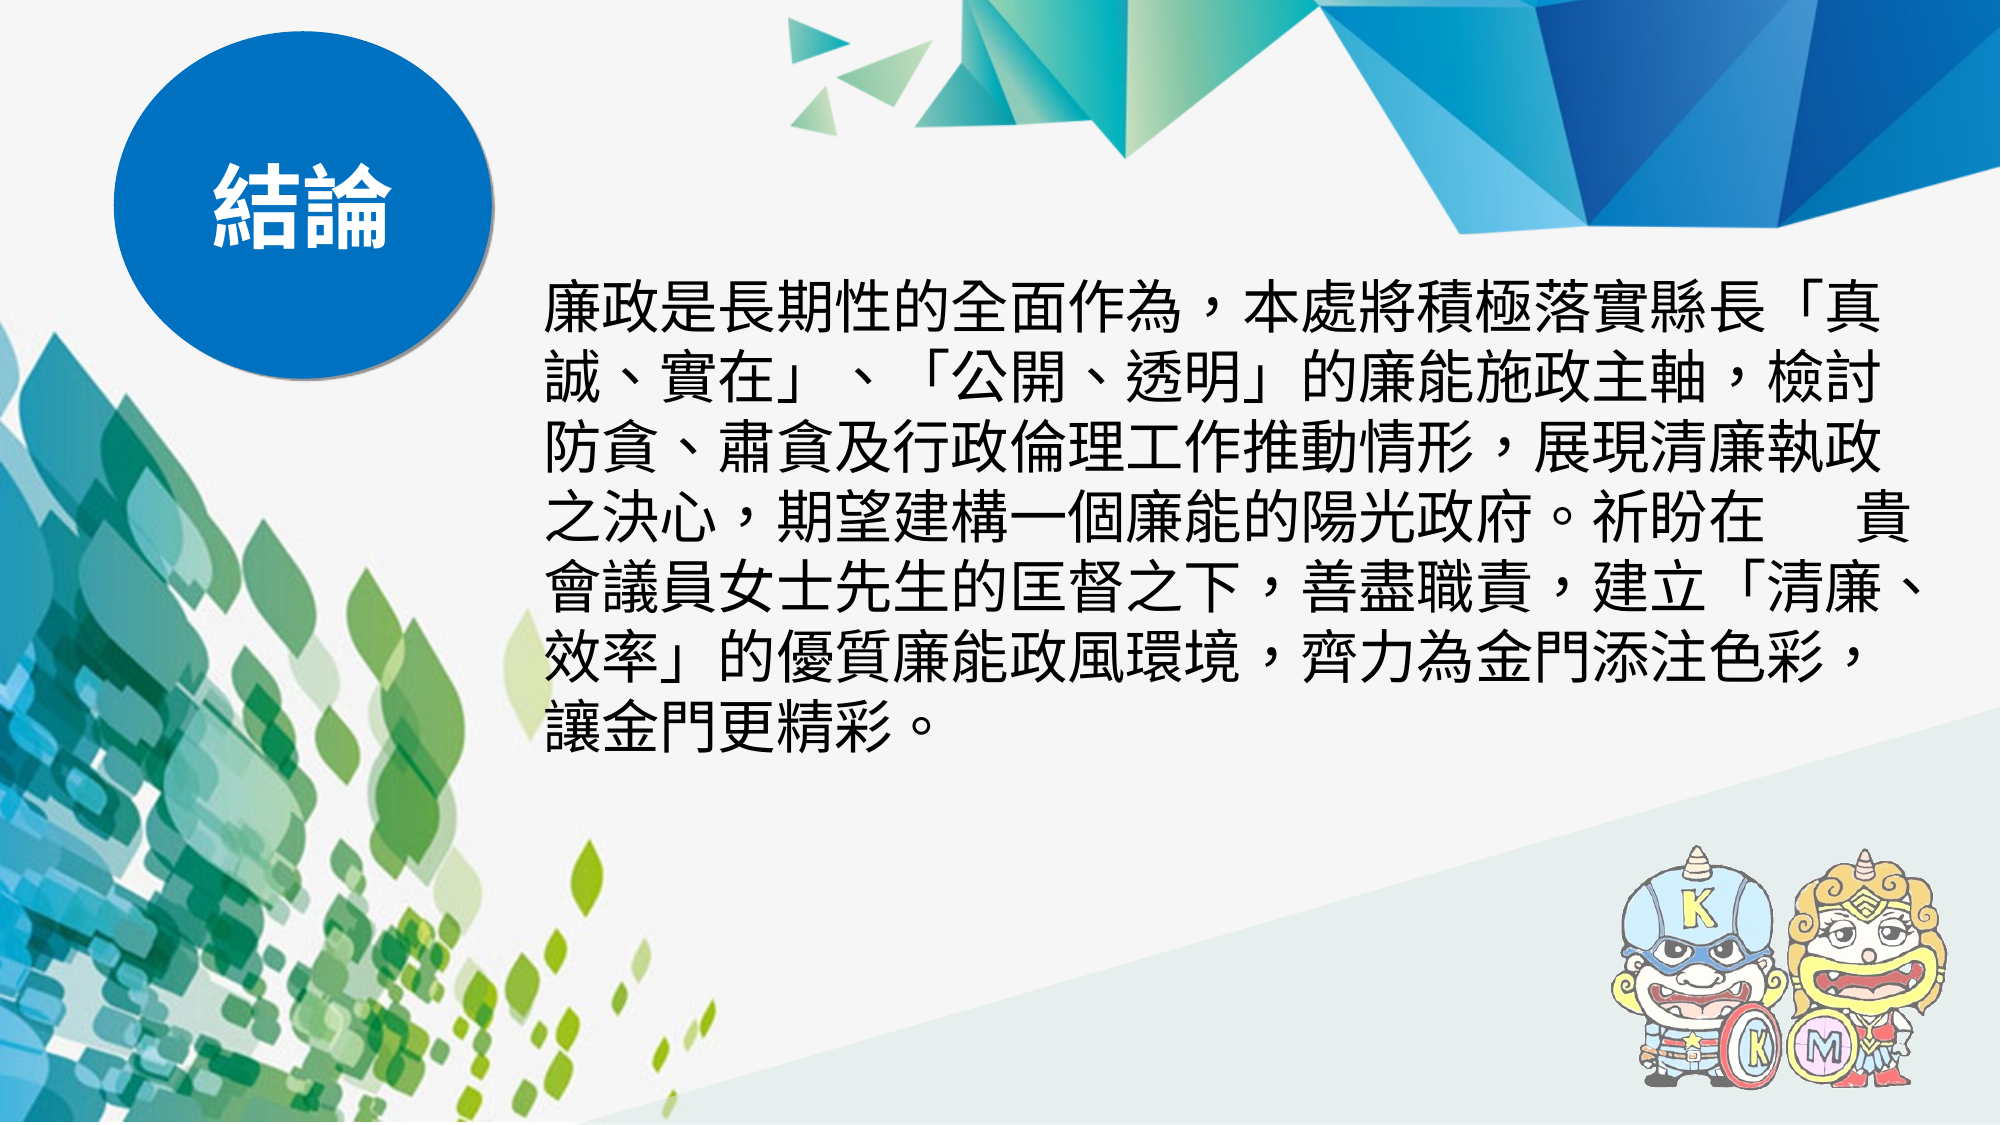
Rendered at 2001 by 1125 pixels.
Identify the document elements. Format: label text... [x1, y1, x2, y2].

text_box [574, 707, 2000, 1125]
picture [0, 0, 2000, 1122]
text_box 結論 [113, 31, 492, 379]
picture [1597, 840, 1955, 1094]
text_box 廉政是長期性的全面作為，本處將積極落實縣長「真誠、實在」、「公開、透明」的廉能施政主軸，檢討防貪、肅貪及行政倫理工作推動情形，展現清廉執政之決心，期望建構一個廉能的陽光政府。祈盼在 貴會議員女士先生的匡督之下，善盡職責，建立「清廉、效率」的優質廉能政風環境，齊力為金門添注色彩，讓金門更精彩。 [528, 262, 1938, 768]
